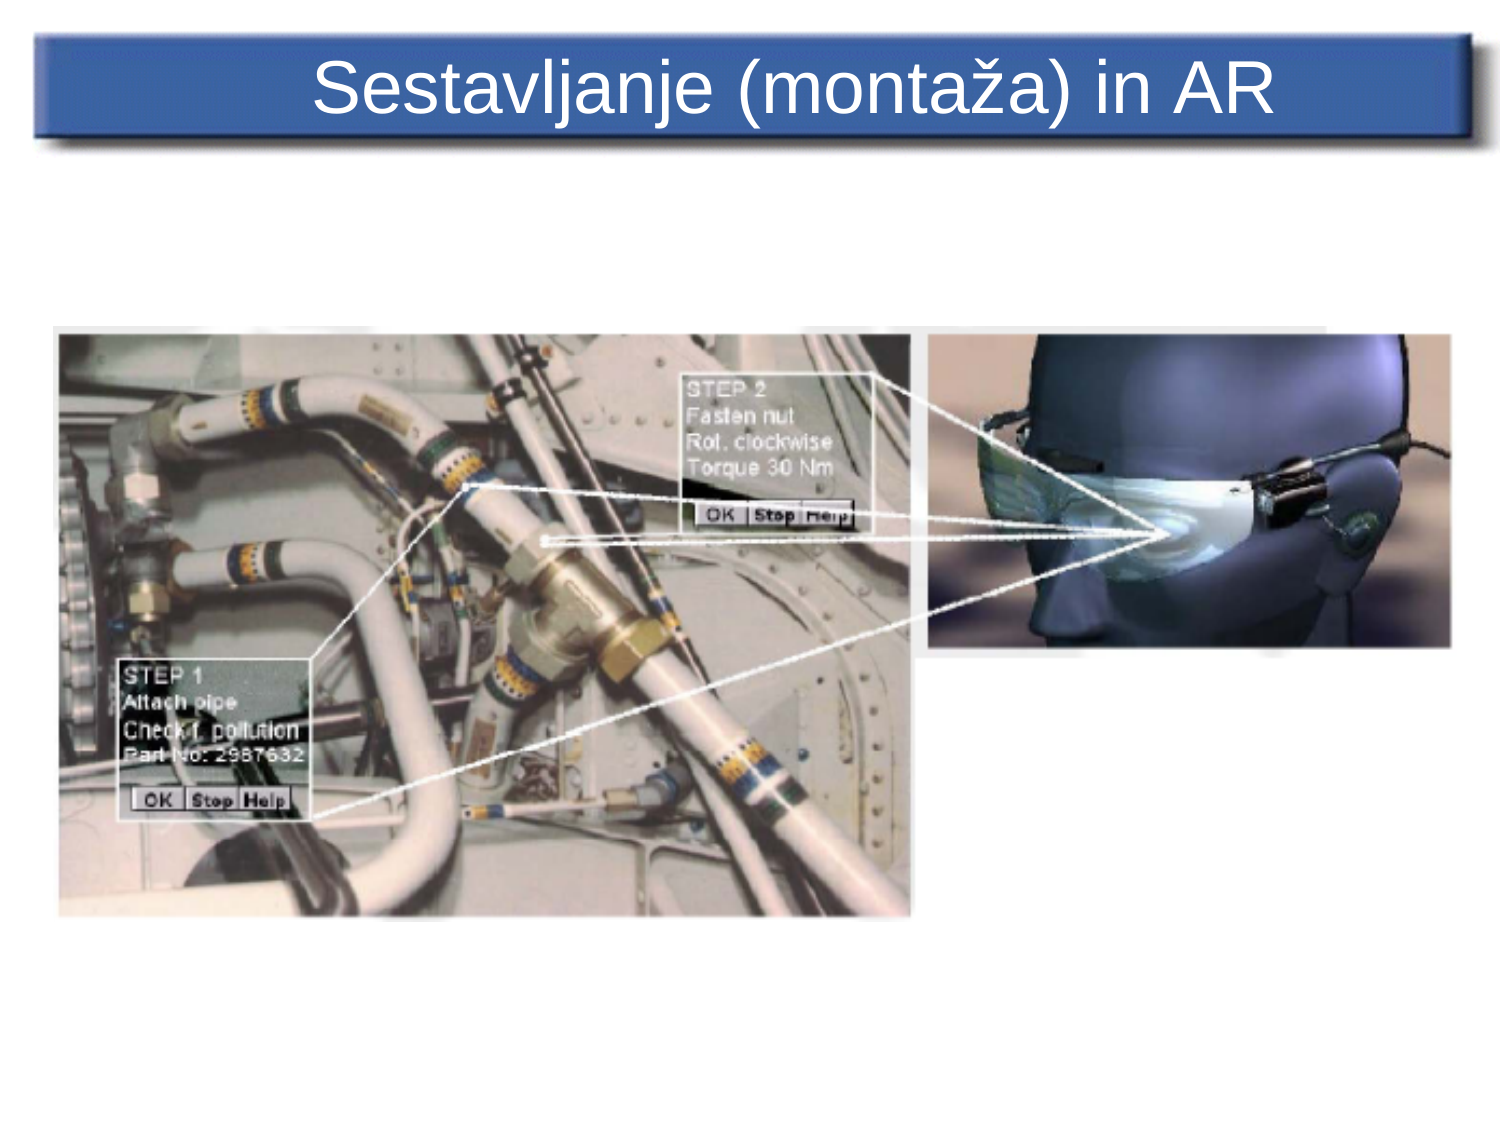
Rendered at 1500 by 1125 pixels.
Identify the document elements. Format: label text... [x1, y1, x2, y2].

picture [53, 326, 1459, 922]
text_box Sestavljanje (montaža) in AR [296, 30, 1294, 137]
picture [32, 30, 1500, 158]
